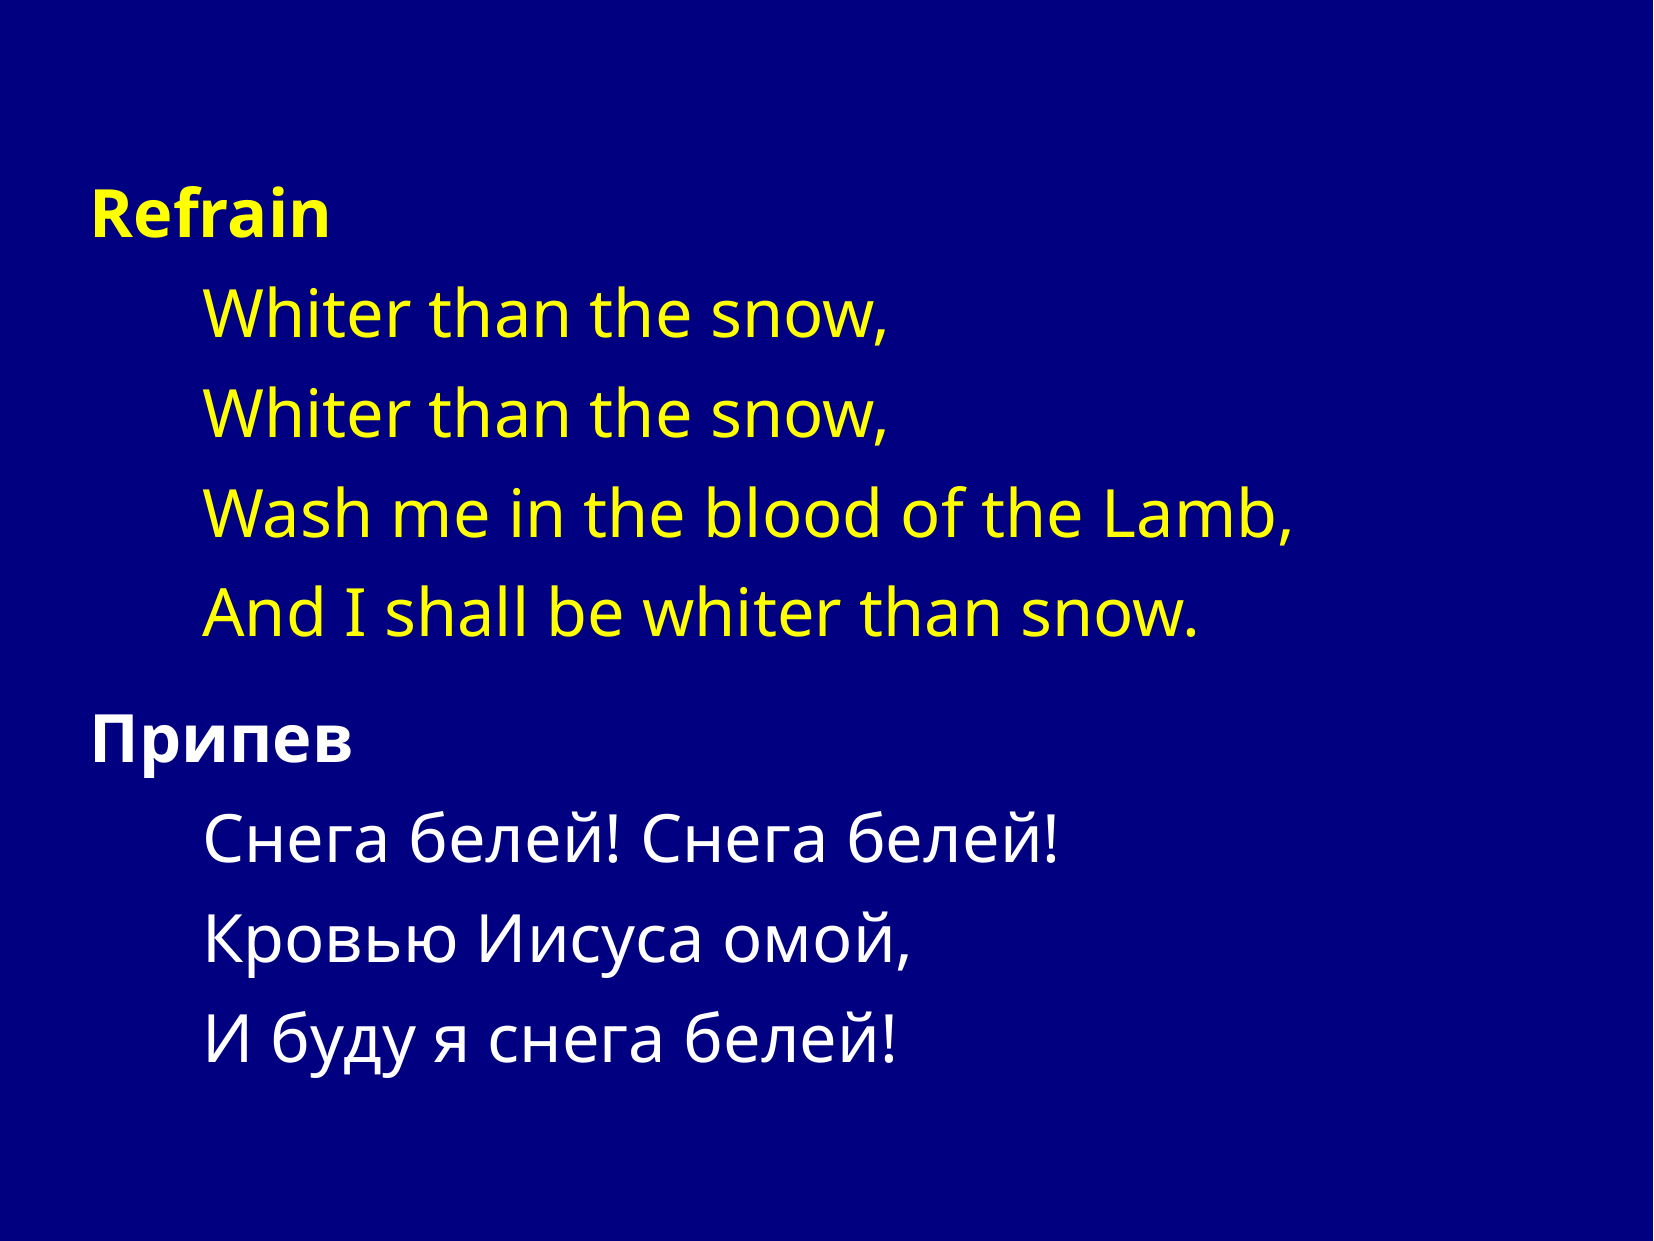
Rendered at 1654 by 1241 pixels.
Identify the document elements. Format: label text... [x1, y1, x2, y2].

text_box Refrain Whiter than the snow, Whiter than the snow, Wash me in the blood of the Lamb, And I shall be whiter than snow. [75, 150, 1576, 638]
text_box Припев Снега белей! Снега белей! Кровью Иисуса омой, И буду я снега белей! [75, 675, 1576, 1163]
